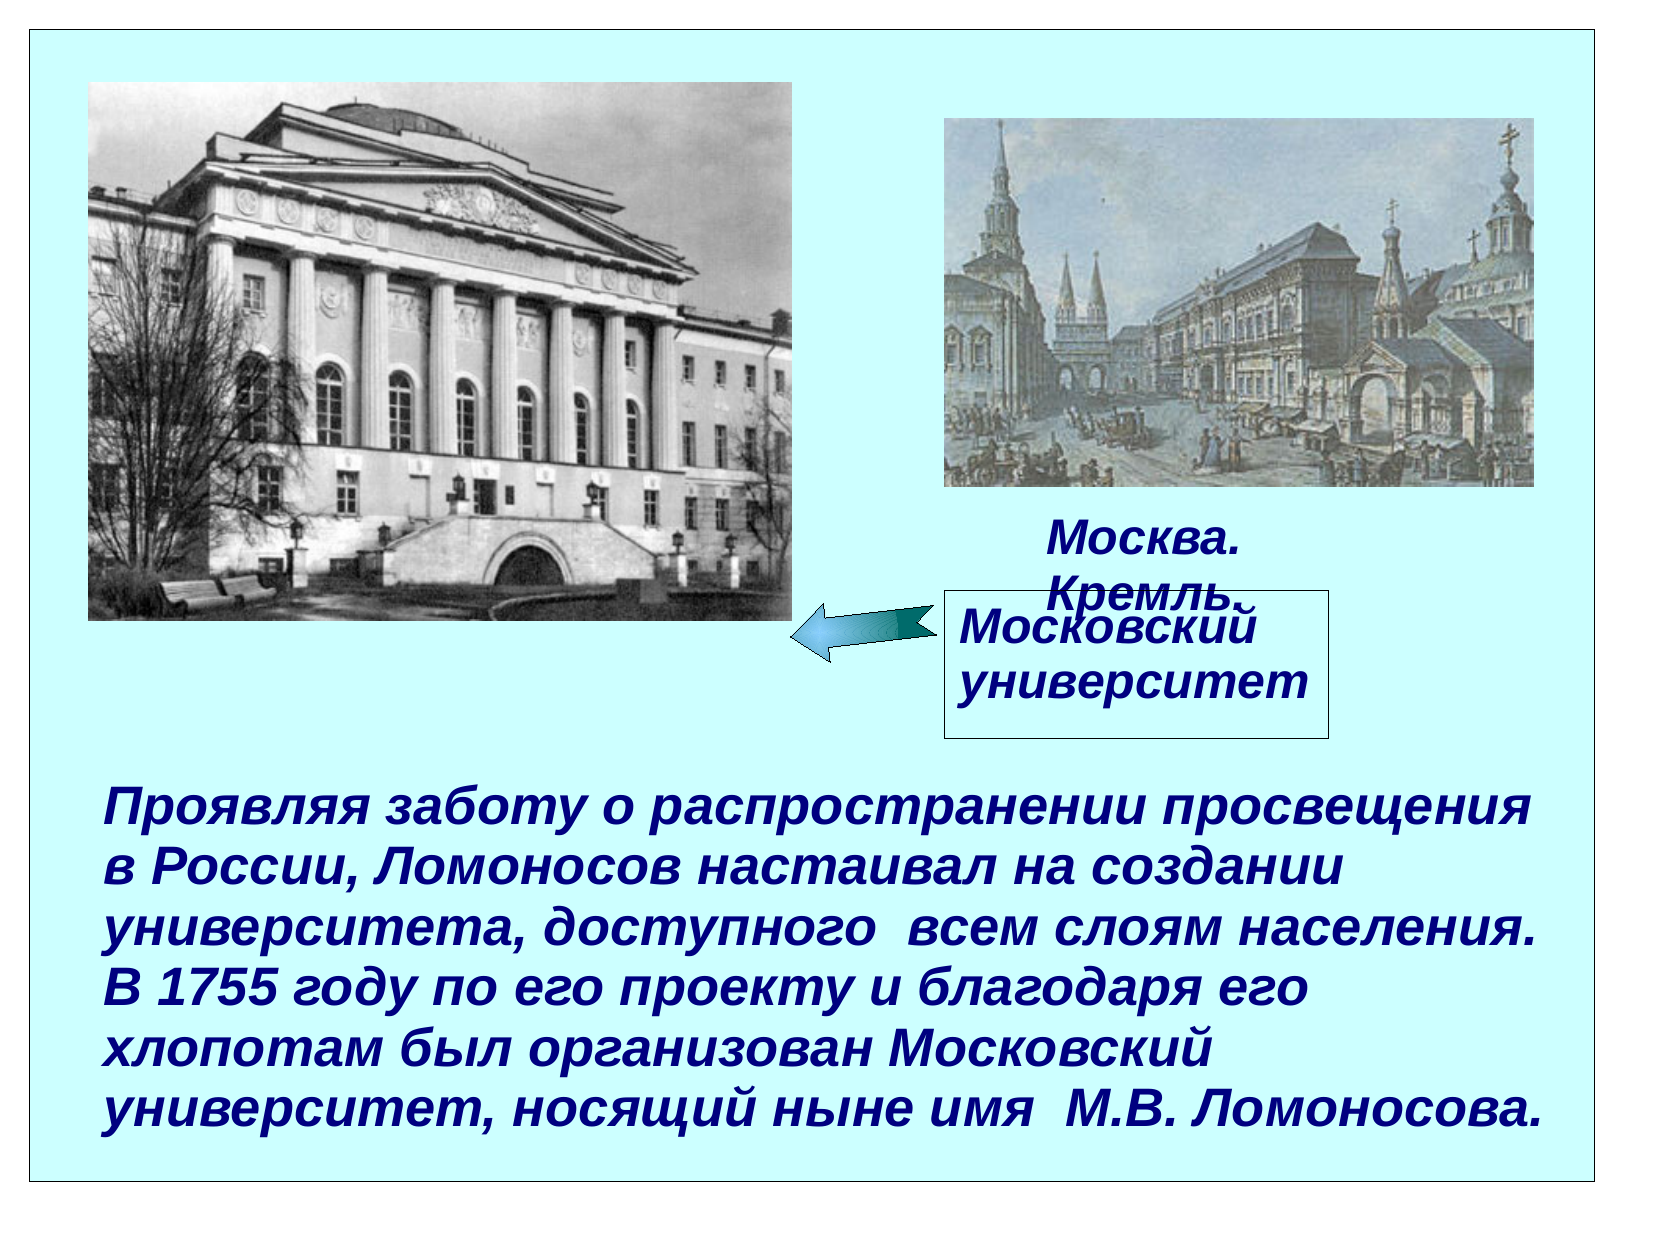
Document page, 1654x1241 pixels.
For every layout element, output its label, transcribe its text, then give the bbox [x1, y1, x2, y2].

picture [88, 82, 792, 621]
text_box [30, 30, 1595, 1181]
text_box Московский университет [945, 591, 1328, 720]
text_box Москва. Кремль. [1031, 501, 1472, 574]
text_box Проявляя заботу о распространении просвещения в России, Ломоносов настаивал на создании университета, доступного всем слоям населения. В 1755 году по его проекту и благодаря его хлопотам был организован Московский университет, носящий ныне имя М.В. Ломоносова. [88, 767, 1565, 1152]
picture [944, 118, 1534, 487]
